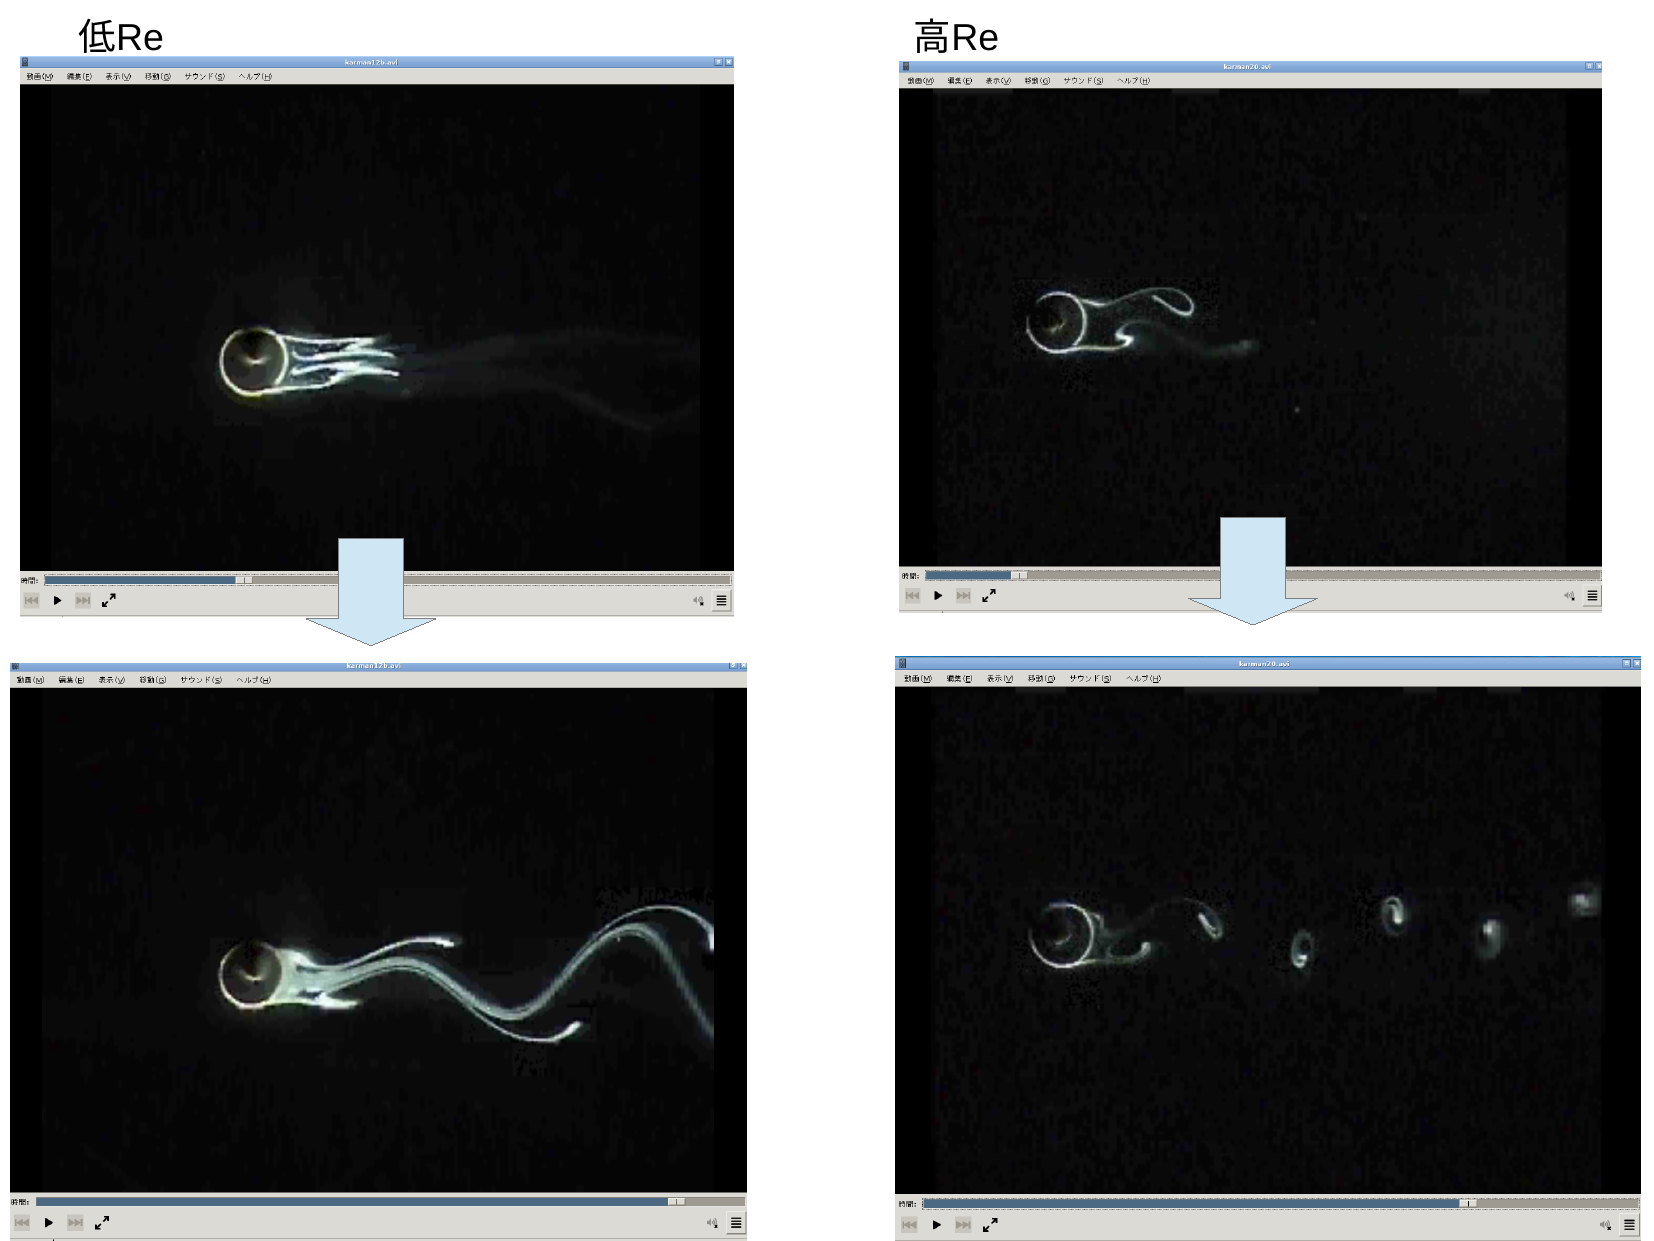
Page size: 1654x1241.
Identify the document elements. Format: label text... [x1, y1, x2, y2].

text_box 低Re [63, 0, 539, 62]
picture [20, 56, 734, 617]
text_box [306, 538, 436, 646]
picture [895, 656, 1641, 1241]
text_box [1188, 517, 1318, 625]
text_box 高Re [899, 0, 1375, 62]
picture [10, 663, 747, 1241]
picture [899, 61, 1602, 613]
